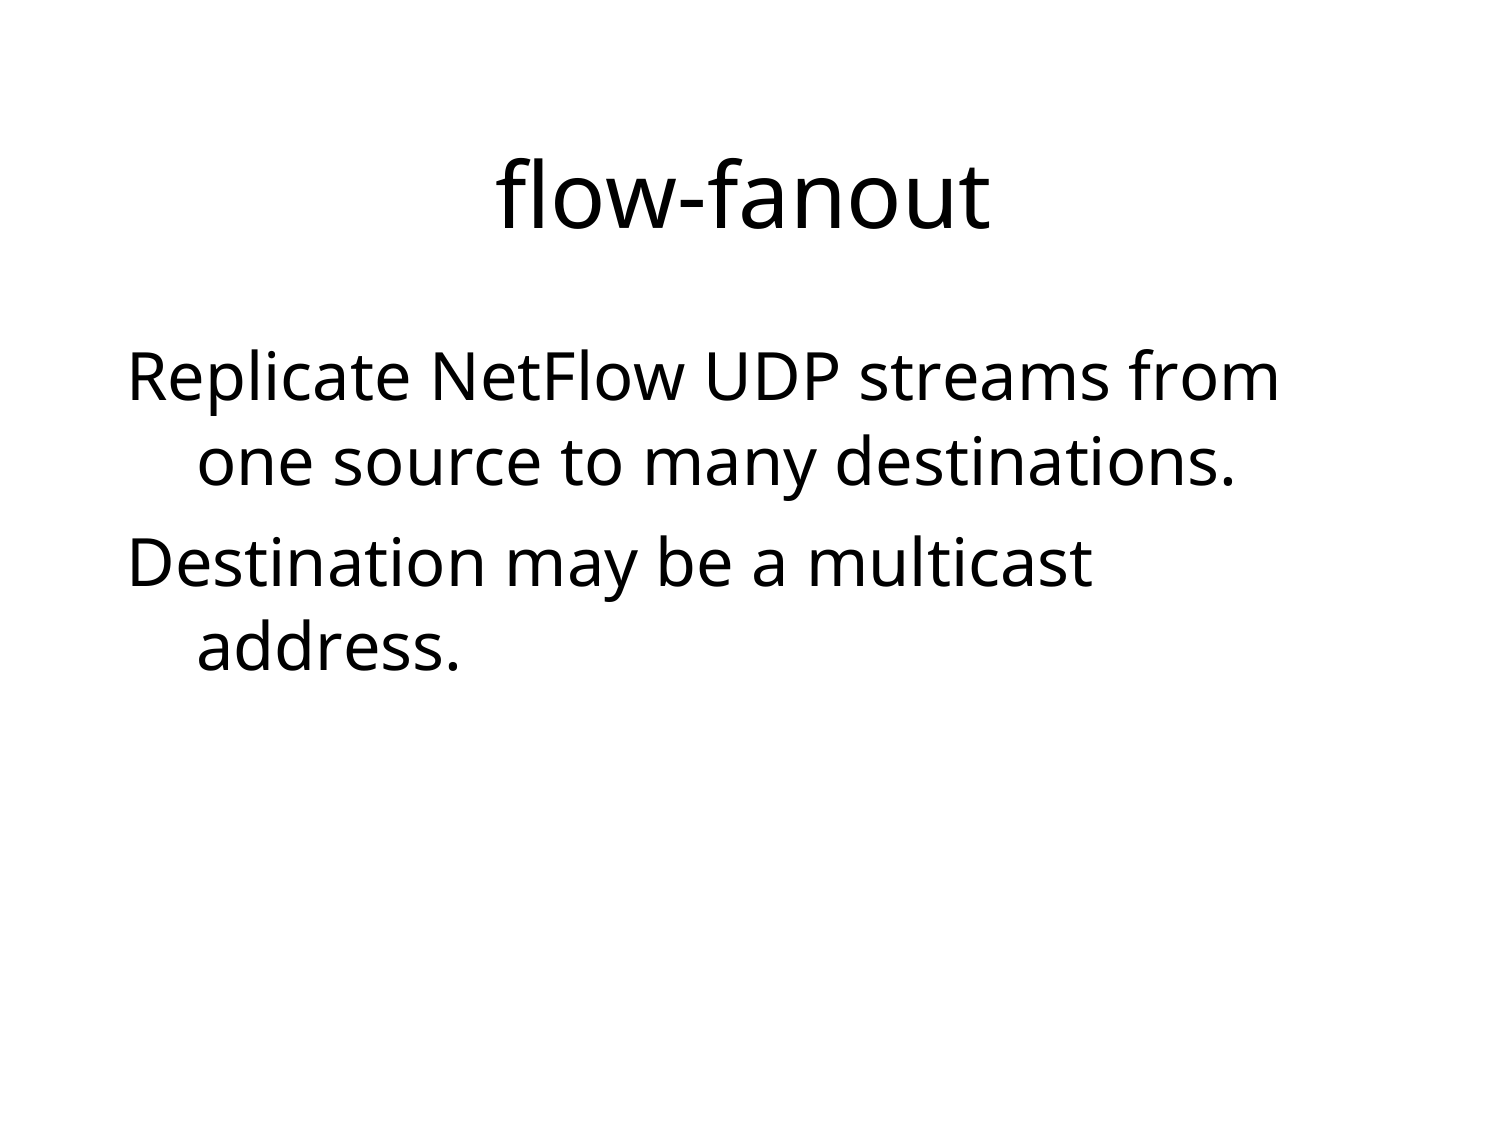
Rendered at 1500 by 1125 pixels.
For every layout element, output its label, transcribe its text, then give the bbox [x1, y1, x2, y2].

title flow-fanout [112, 62, 1388, 324]
list Replicate NetFlow UDP streams from one source to many destinations. Destination may be a multicast address. [112, 324, 1388, 1125]
